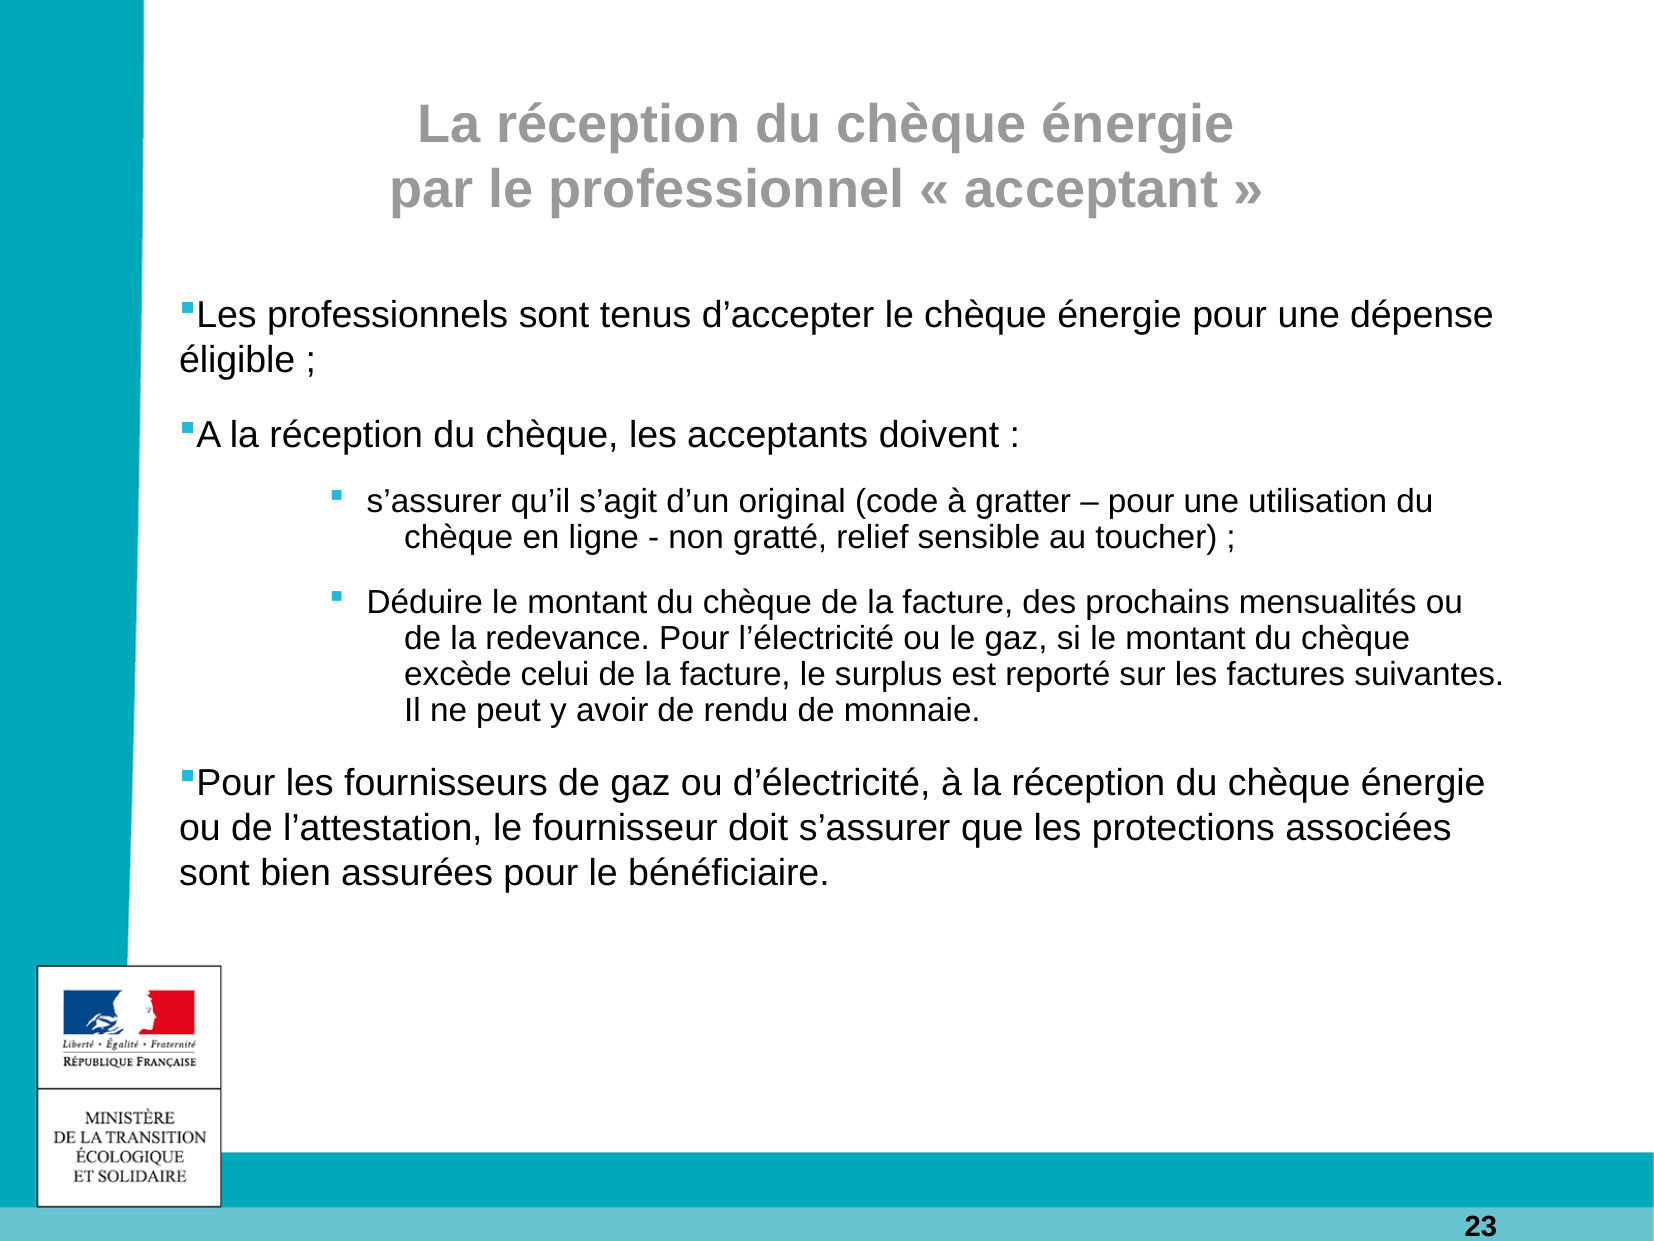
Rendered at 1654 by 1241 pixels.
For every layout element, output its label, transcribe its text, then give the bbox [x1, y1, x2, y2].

title La réception du chèque énergie par le professionnel « acceptant » [82, 49, 1571, 257]
list Les professionnels sont tenus d’accepter le chèque énergie pour une dépense éligible ; A la réception du chèque, les acceptants doivent : s’assurer qu’il s’agit d’un original (code à gratter – pour une utilisation du chèque en ligne - non gratté, relief sensible au toucher) ; Déduire le montant du chèque de la facture, des prochains mensualités ou de la redevance. Pour l’électricité ou le gaz, si le montant du chèque excède celui de la facture, le surplus est reporté sur les factures suivantes. Il ne peut y avoir de rendu de monnaie. Pour les fournisseurs de gaz ou d’électricité, à la réception du chèque énergie ou de l’attestation, le fournisseur doit s’assurer que les protections associées sont bien assurées pour le bénéficiaire. [179, 290, 1509, 1010]
text_box [1464, 1207, 1629, 1241]
